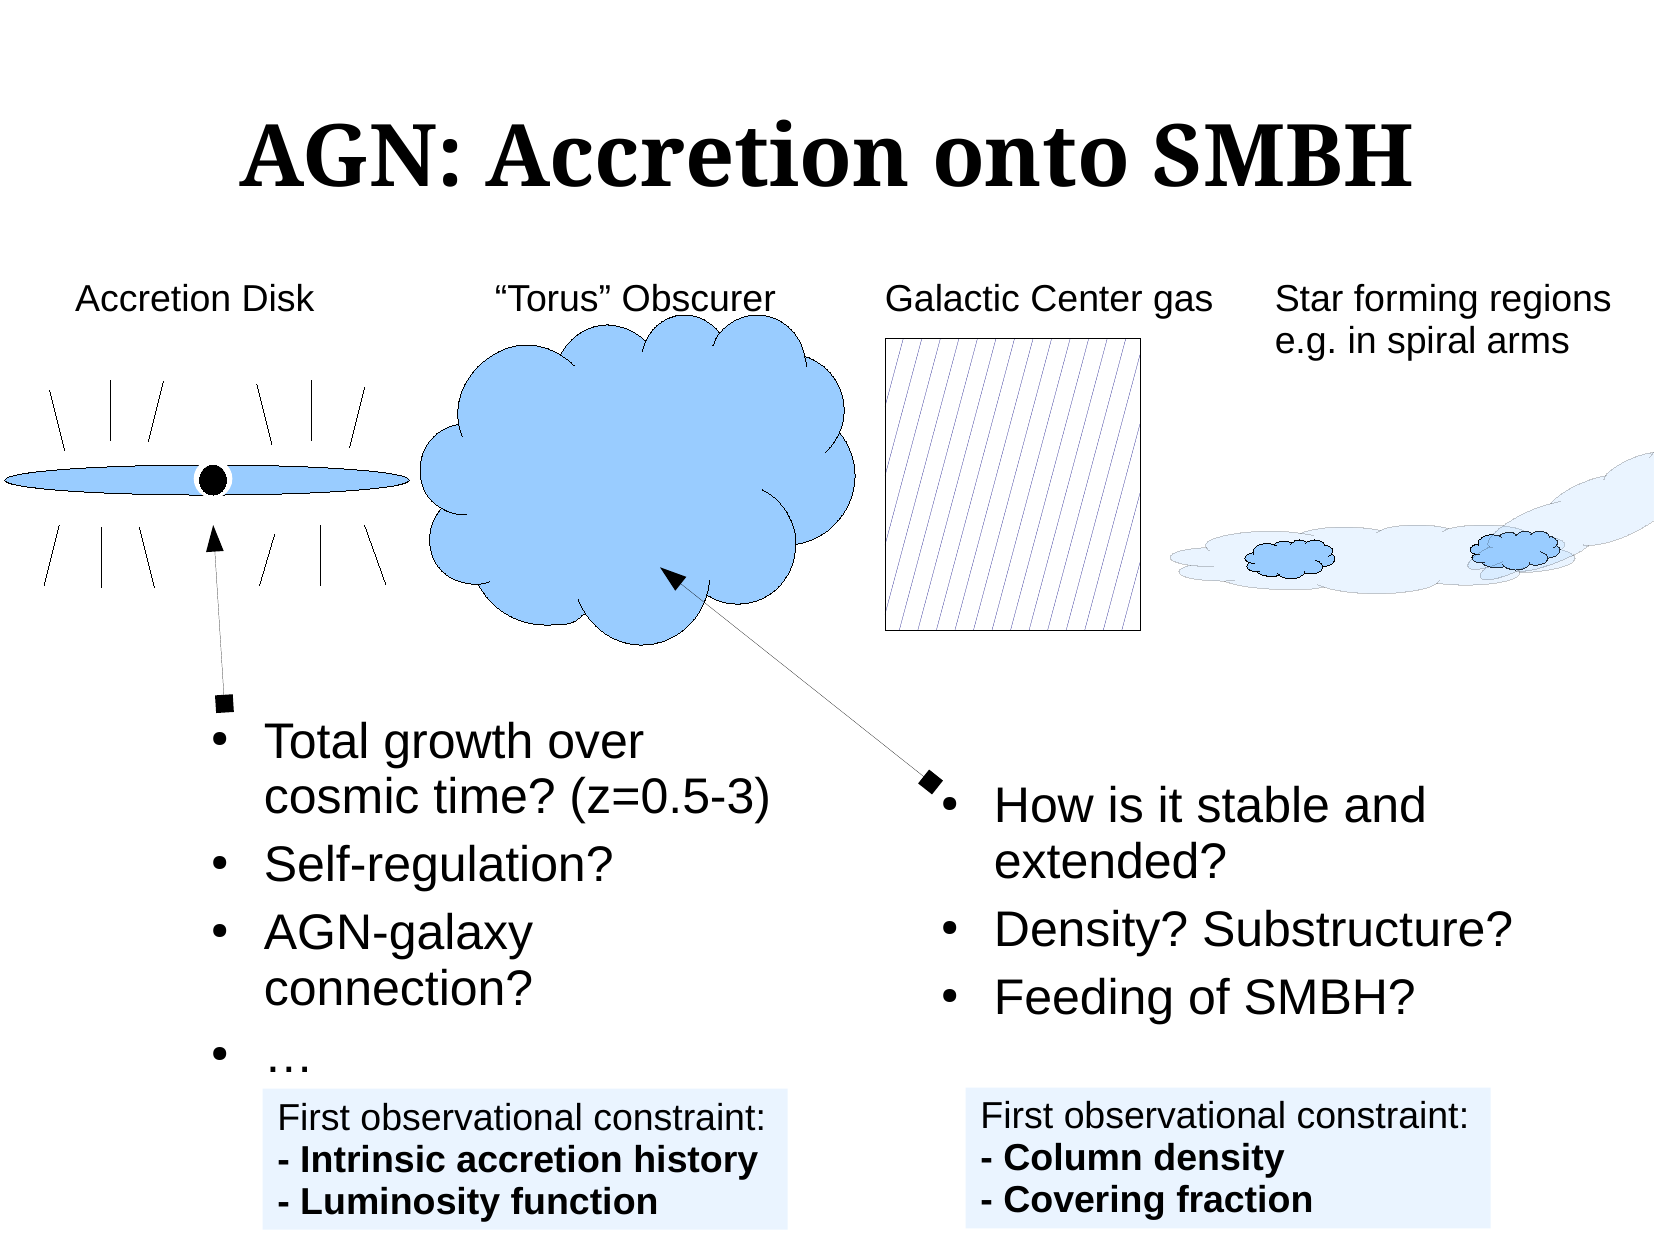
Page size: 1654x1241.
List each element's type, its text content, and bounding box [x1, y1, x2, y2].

text_box First observational constraint: - Column density - Covering fraction [965, 1153, 1491, 1229]
text_box [4, 459, 410, 499]
list Total growth over cosmic time? (z=0.5-3) Self-regulation? AGN-galaxy connection? … [193, 712, 788, 1088]
text_box First observational constraint: - Intrinsic accretion history - Luminosity function [262, 1088, 788, 1230]
text_box [420, 358, 856, 646]
list How is it stable and extended? Density? Substructure? Feeding of SMBH? [923, 777, 1518, 1153]
text_box Galactic Center gas [870, 270, 1246, 369]
text_box [885, 369, 1141, 631]
title AGN: Accretion onto SMBH [82, 49, 1571, 257]
text_box “Torus” Obscurer [480, 270, 811, 399]
text_box Accretion Disk [60, 270, 391, 399]
text_box Star forming regions e.g. in spiral arms [1260, 270, 1636, 369]
text_box [1170, 451, 1654, 594]
